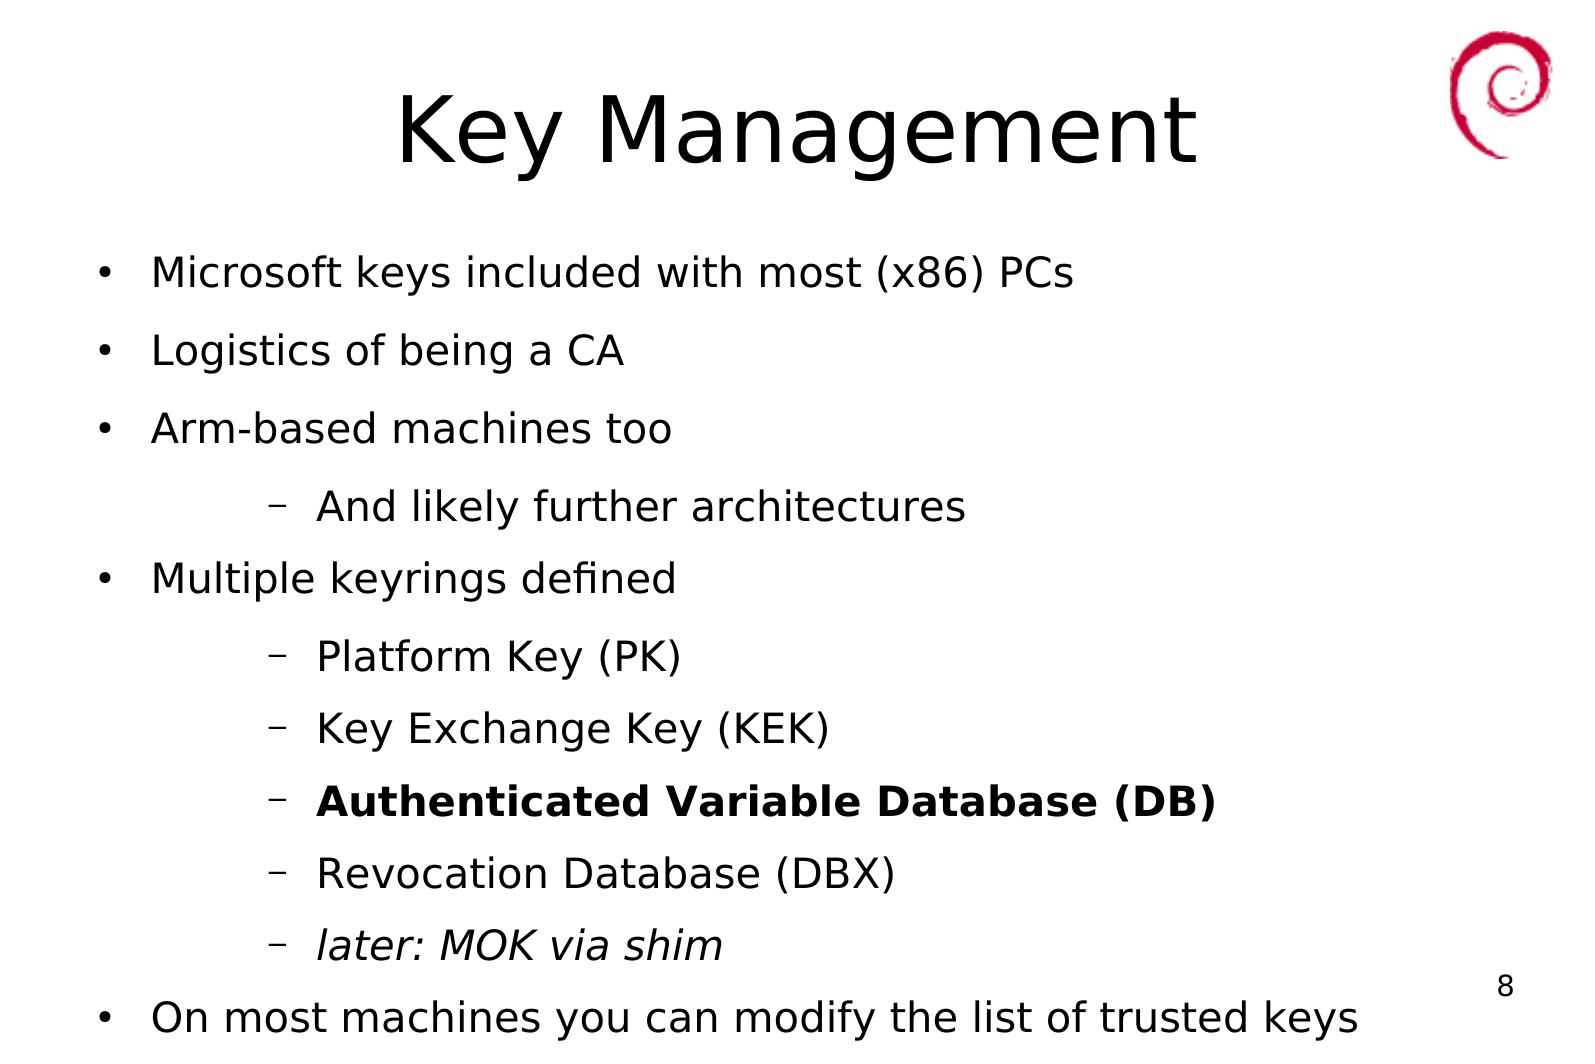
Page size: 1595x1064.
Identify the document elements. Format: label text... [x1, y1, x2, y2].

picture [1450, 31, 1555, 159]
title Key Management [79, 42, 1515, 220]
list Microsoft keys included with most (x86) PCs Logistics of being a CA Arm-based machines too And likely further architectures Multiple keyrings defined Platform Key (PK) Key Exchange Key (KEK) Authenticated Variable Database (DB) Revocation Database (DBX) later: MOK via shim On most machines you can modify the list of trusted keys [79, 248, 1515, 1043]
